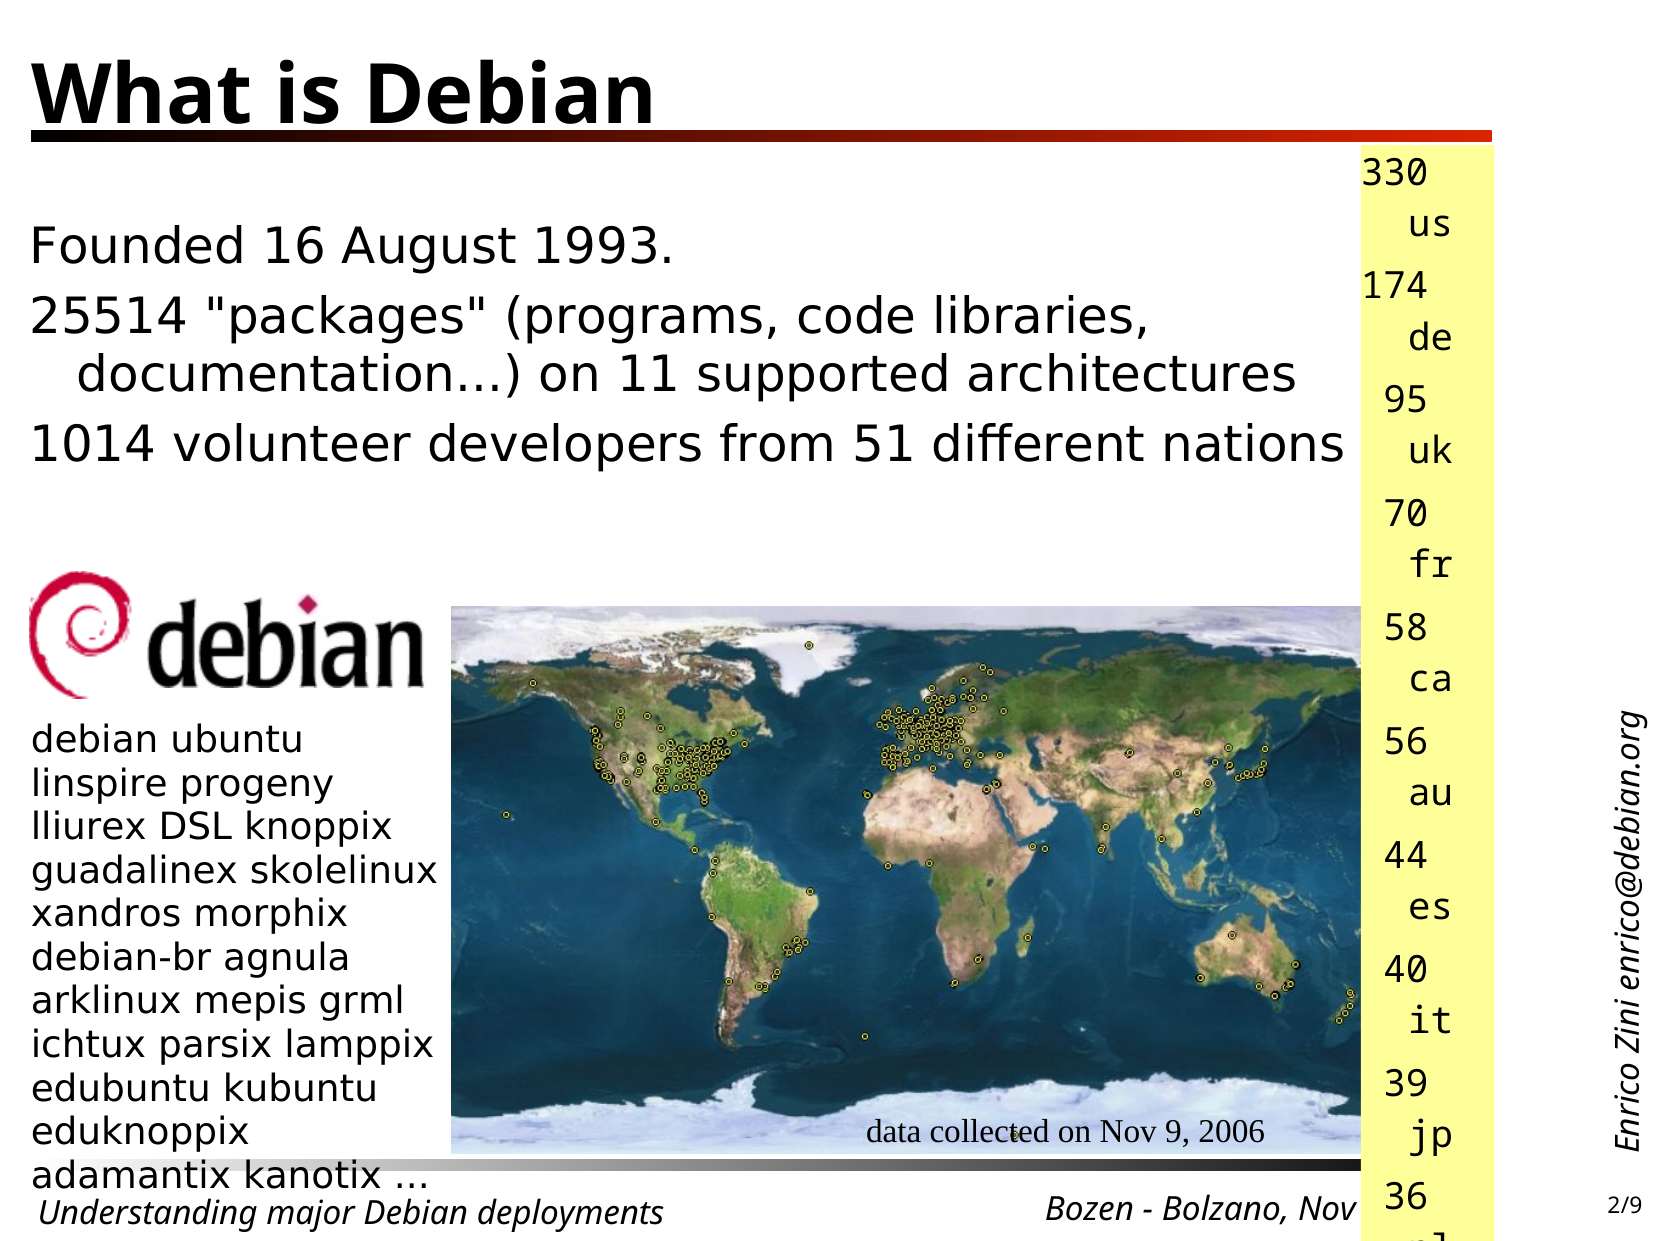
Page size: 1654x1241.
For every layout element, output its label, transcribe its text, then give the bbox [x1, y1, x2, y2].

text_box debian ubuntu linspire progeny lliurex DSL knoppix guadalinex skolelinux xandros morphix debian-br agnula arklinux mepis grml ichtux parsix lamppix edubuntu kubuntu eduknoppix adamantix kanotix ... [30, 718, 449, 1154]
text_box [29, 568, 431, 706]
text_box Founded 16 August 1993. 25514 "packages" (programs, code libraries, documentation...) on 11 supported architectures 1014 volunteer developers from 51 different nations [29, 216, 1353, 493]
picture [29, 571, 134, 699]
picture [146, 592, 427, 688]
picture [451, 606, 1360, 1154]
text_box What is Debian [31, 34, 1438, 168]
text_box data collected on Nov 9, 2006 [866, 1112, 1357, 1154]
text_box 330 us 174 de 95 uk 70 fr 58 ca 56 au 44 es 40 it 39 jp 36 nl 30 se 24 fi 18 ch 18 at 16 br 12 pl 12 nz 12 no [1360, 145, 1495, 1154]
